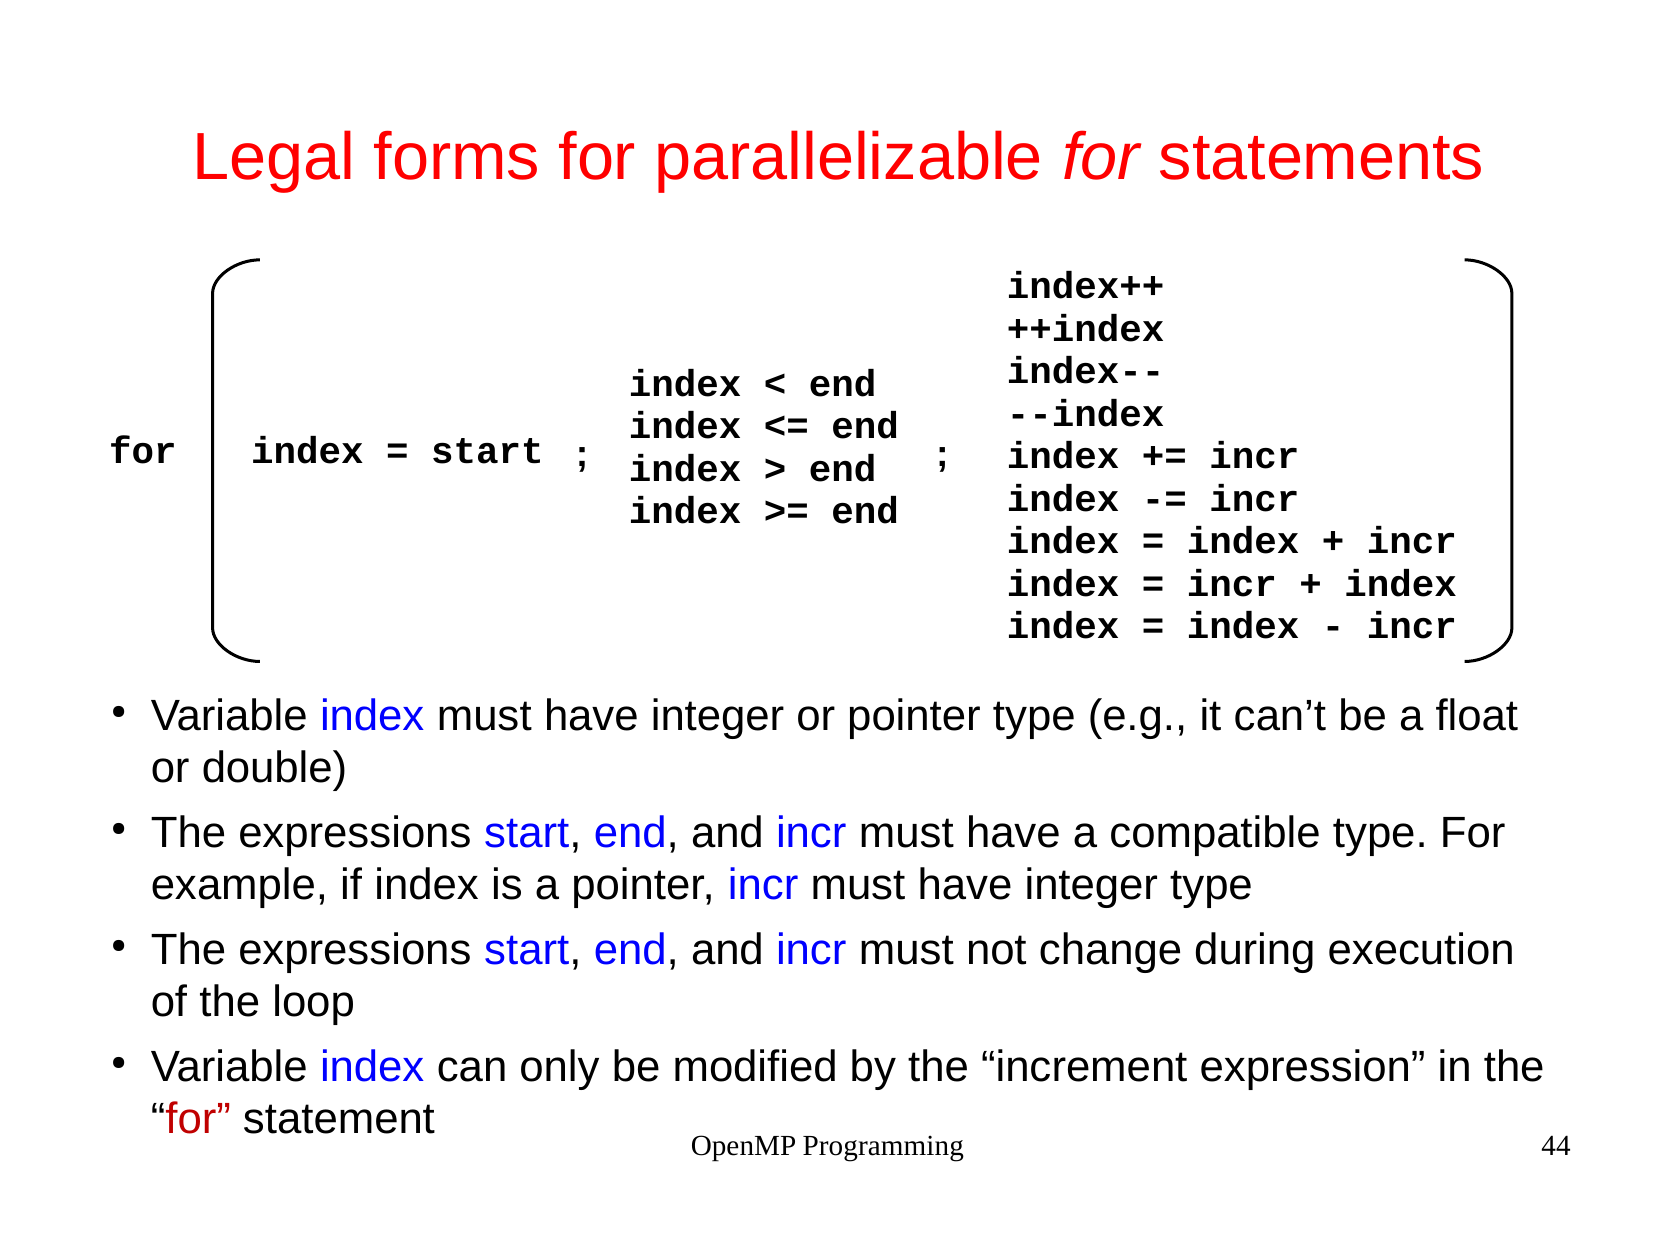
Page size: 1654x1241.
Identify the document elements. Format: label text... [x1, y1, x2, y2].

list Variable index must have integer or pointer type (e.g., it can’t be a float or double) The expressions start, end, and incr must have a compatible type. For example, if index is a pointer, incr must have integer type The expressions start, end, and incr must not change during execution of the loop Variable index can only be modified by the “increment expression” in the “for” statement [82, 679, 1571, 1152]
text_box index = start [236, 425, 559, 483]
text_box for [94, 425, 192, 483]
text_box index < end index <= end index > end index >= end [614, 357, 922, 544]
text_box index++ ++index index-- --index index += incr index -= incr index = index + incr index = incr + index index = index - incr [992, 259, 1489, 660]
title Legal forms for parallelizable for statements [82, 49, 1571, 257]
text_box ; [921, 425, 969, 483]
text_box ; [561, 425, 609, 483]
